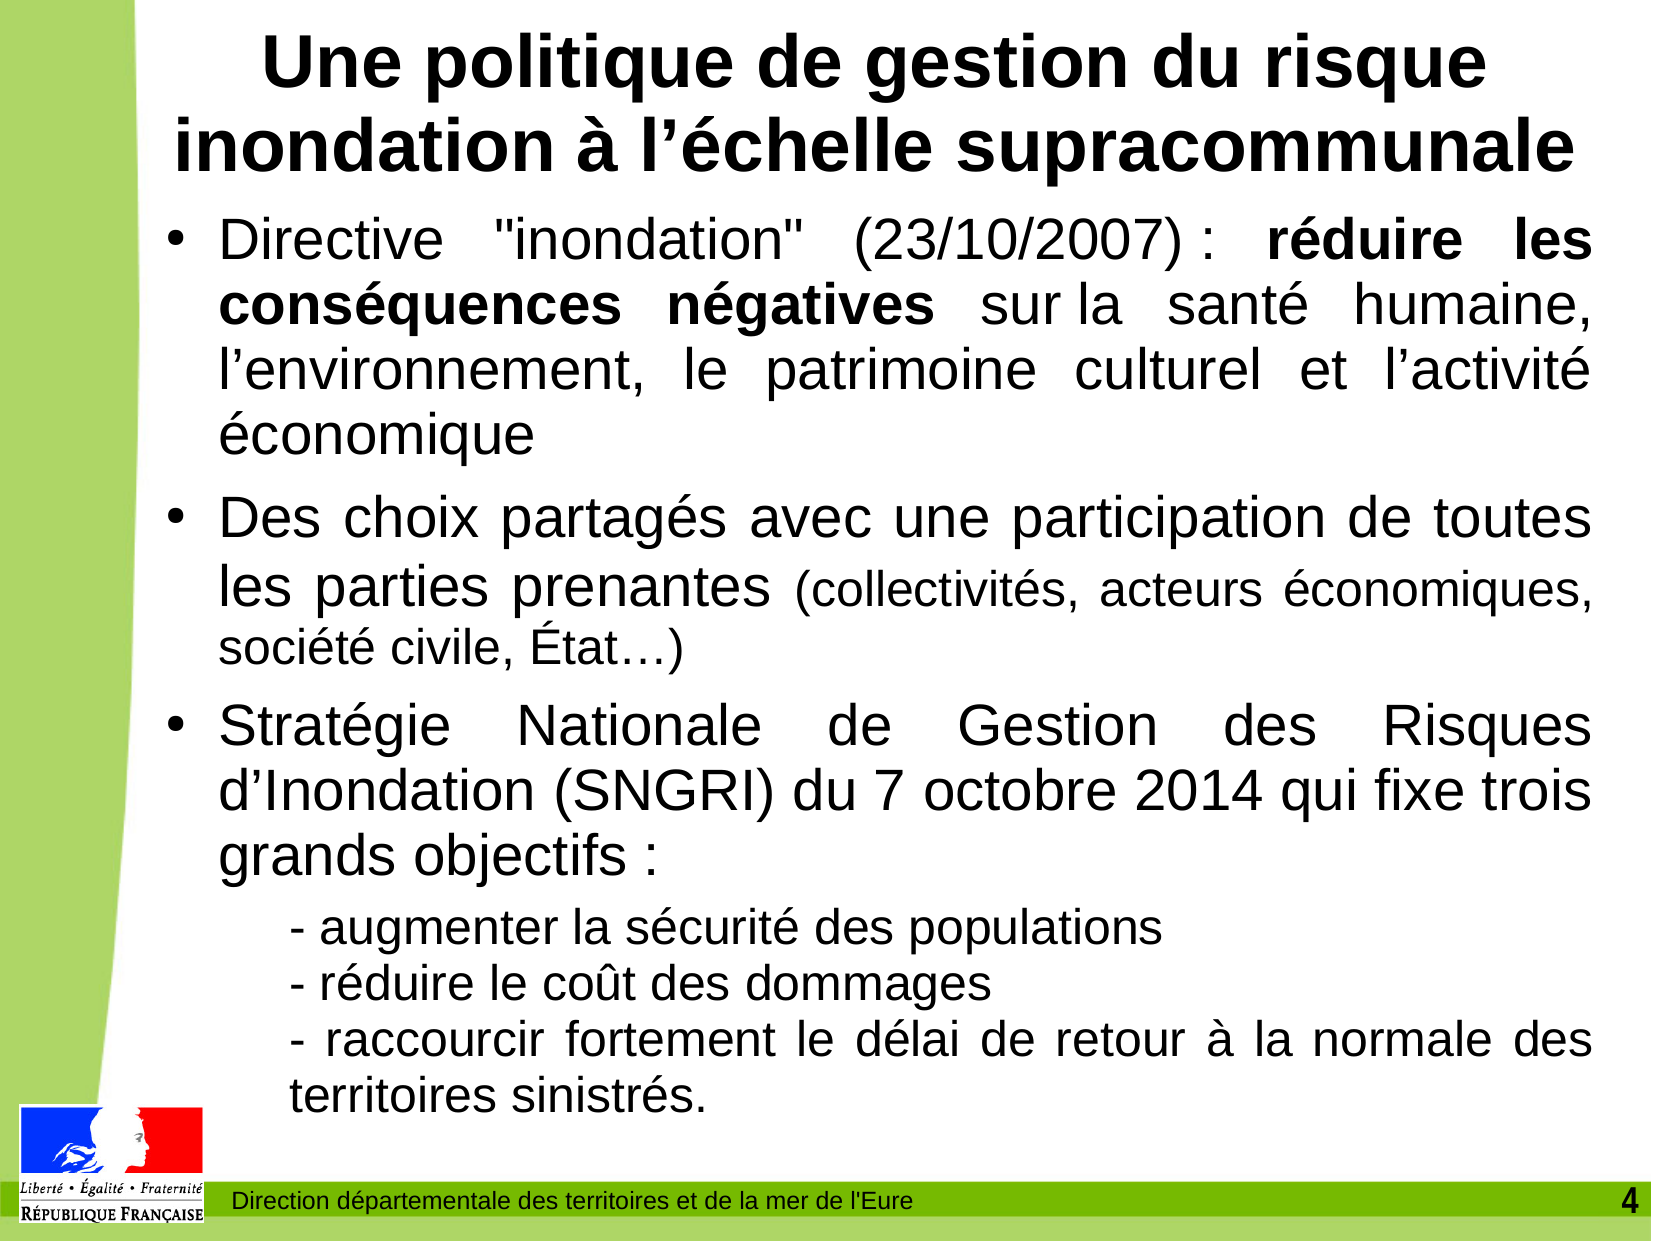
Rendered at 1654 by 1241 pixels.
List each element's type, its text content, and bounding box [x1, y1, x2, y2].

picture [1595, 0, 1651, 1241]
picture [0, 0, 156, 1241]
title Une politique de gestion du risque inondation à l’échelle supracommunale [156, 0, 1595, 206]
list Directive "inondation" (23/10/2007) : réduire les conséquences négatives sur la santé humaine, l’environnement, le patrimoine culturel et l’activité économique Des choix partagés avec une participation de toutes les parties prenantes (collectivités, acteurs économiques, société civile, État…) Stratégie Nationale de Gestion des Risques d’Inondation (SNGRI) du 7 octobre 2014 qui fixe trois grands objectifs : - augmenter la sécurité des populations - réduire le coût des dommages - raccourcir fortement le délai de retour à la normale des territoires sinistrés. [147, 206, 1595, 1241]
